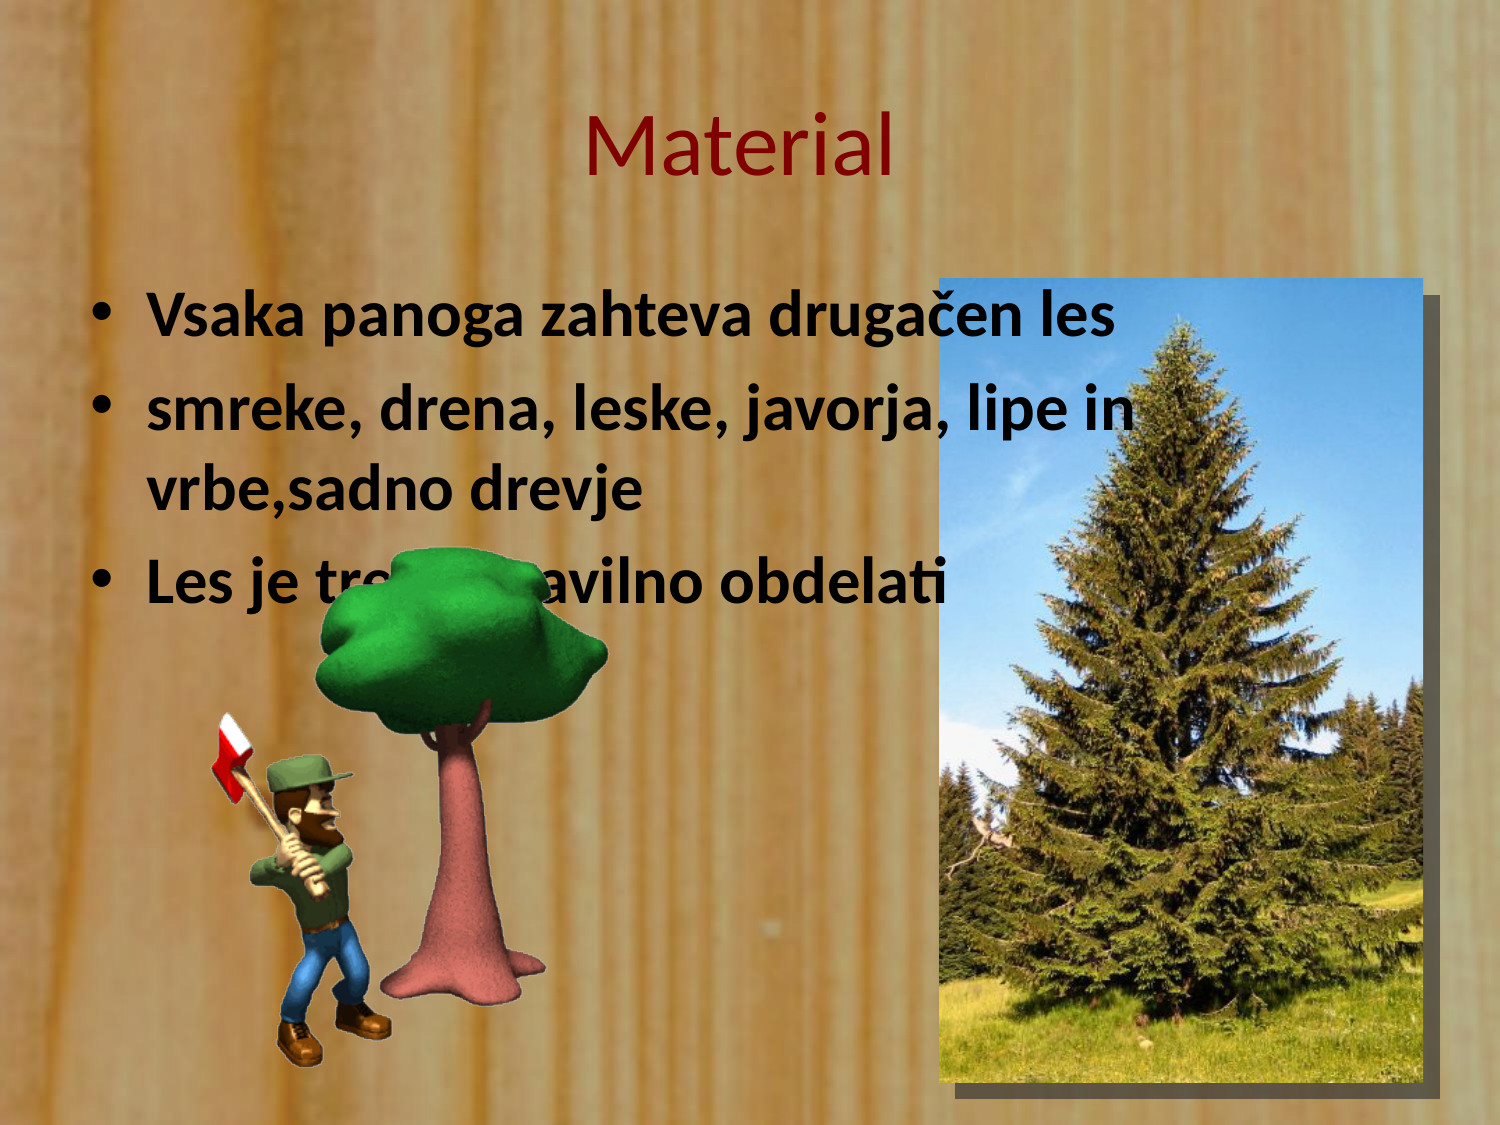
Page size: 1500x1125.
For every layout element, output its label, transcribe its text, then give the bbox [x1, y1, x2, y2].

title Material [75, 45, 1425, 233]
picture [0, 0, 1500, 1125]
list Vsaka panoga zahteva drugačen les smreke, drena, leske, javorja, lipe in vrbe,sadno drevje Les je treba pravilno obdelati [75, 262, 1425, 1005]
